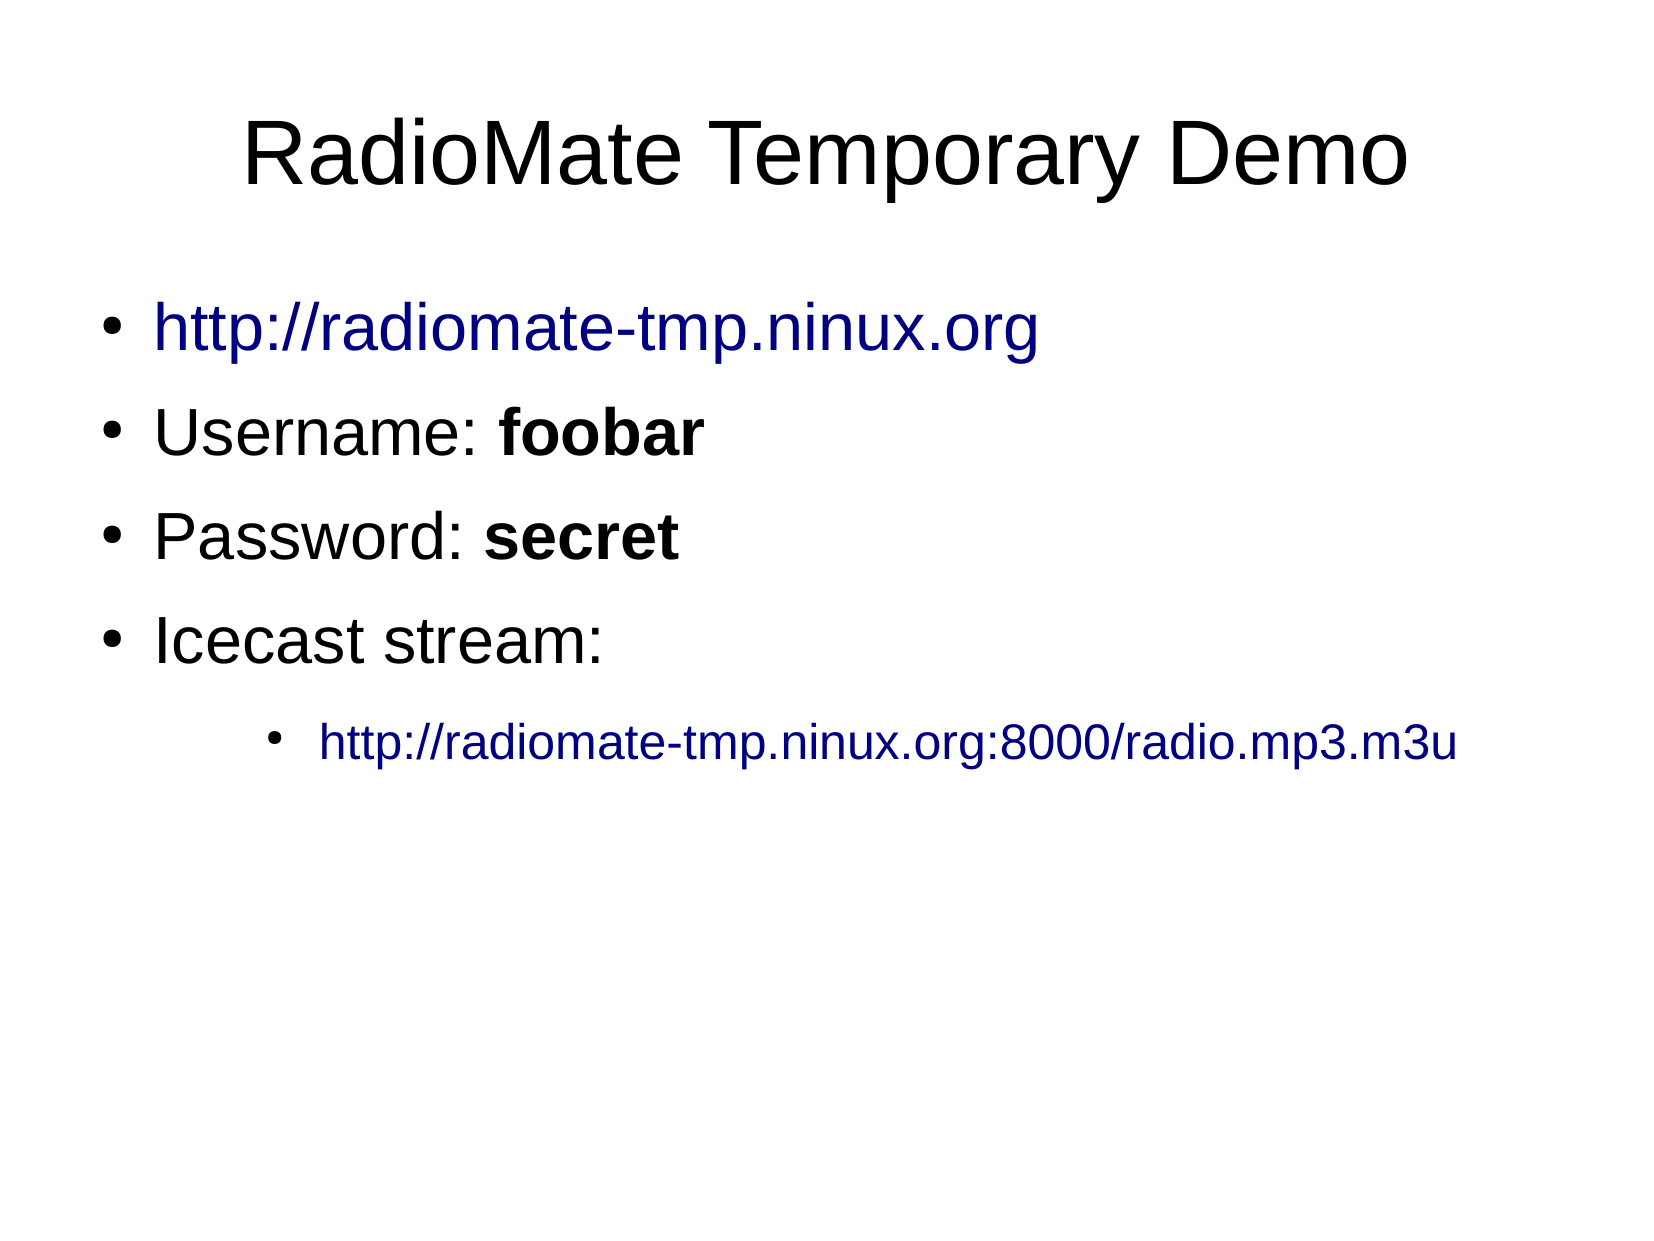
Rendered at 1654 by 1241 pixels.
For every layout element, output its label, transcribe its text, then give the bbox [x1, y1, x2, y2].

list http://radiomate-tmp.ninux.org Username: foobar Password: secret Icecast stream: http://radiomate-tmp.ninux.org:8000/radio.mp3.m3u [82, 290, 1571, 1109]
title RadioMate Temporary Demo [82, 49, 1571, 257]
